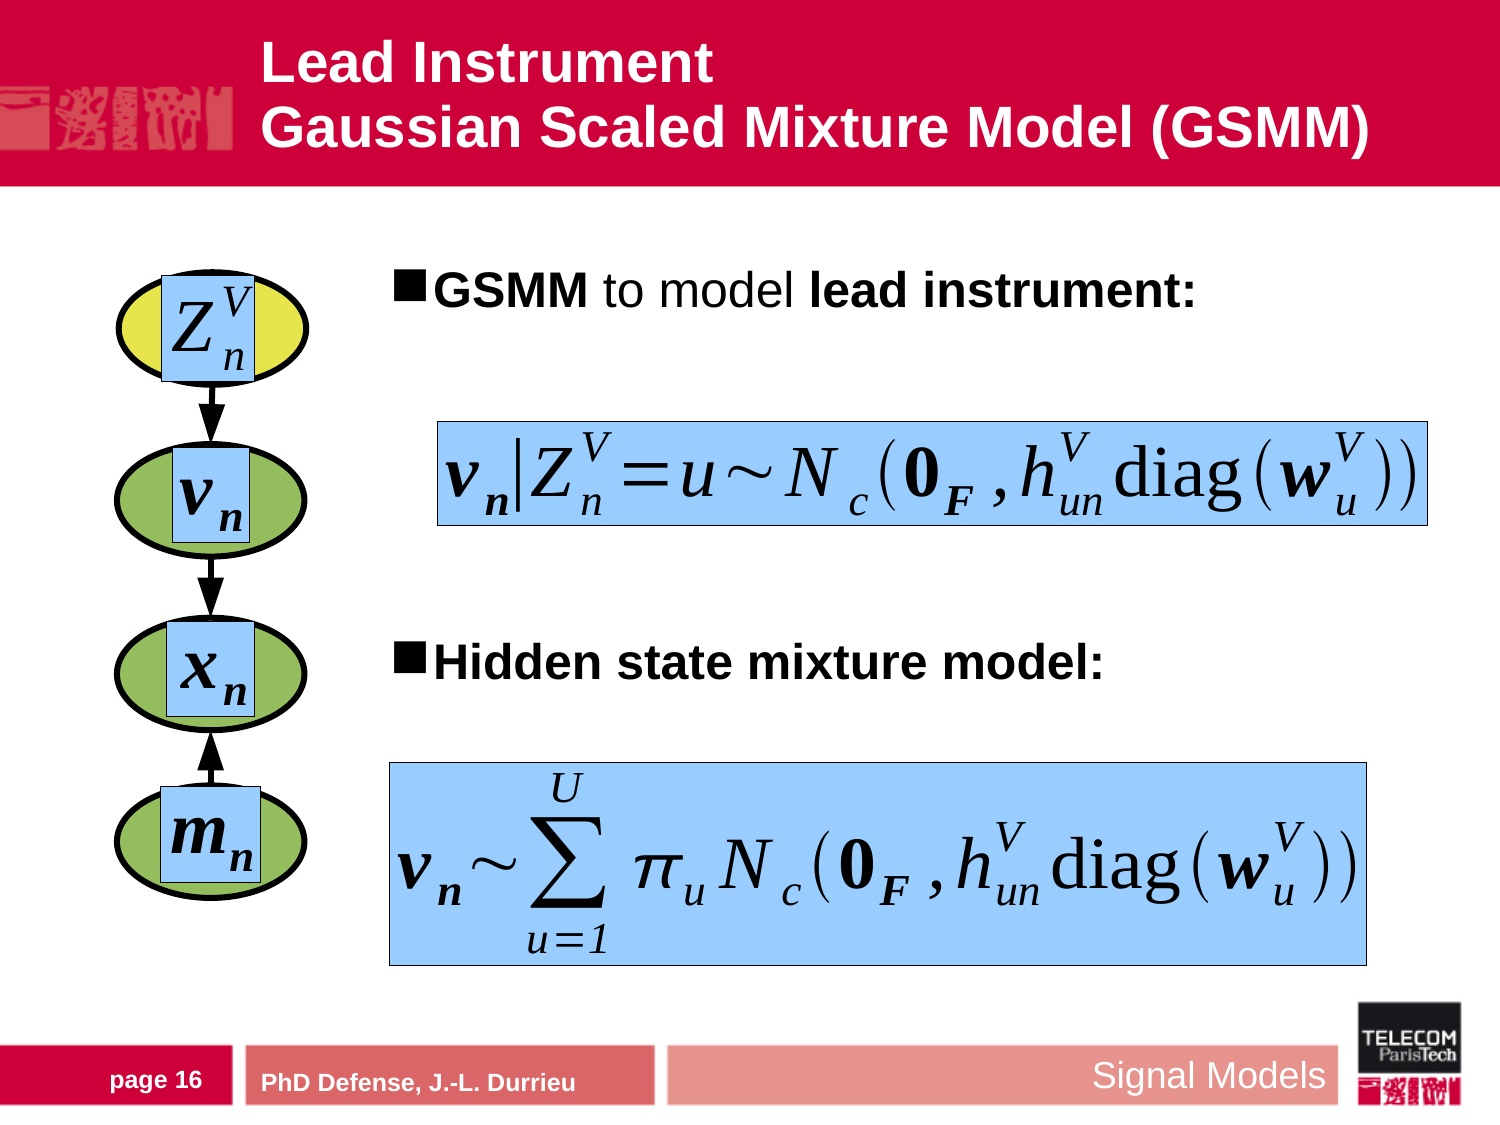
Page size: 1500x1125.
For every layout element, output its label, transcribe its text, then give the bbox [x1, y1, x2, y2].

chart [172, 447, 250, 543]
text_box [116, 624, 305, 731]
text_box [116, 794, 305, 898]
text_box [255, 278, 307, 379]
subtitle GSMM to model lead instrument: Hidden state mixture model: [395, 262, 1463, 986]
chart [437, 421, 1428, 526]
chart [160, 786, 261, 883]
text_box [116, 449, 305, 557]
chart [389, 762, 1367, 966]
chart [161, 275, 255, 382]
text_box Signal Models [1012, 1036, 1342, 1112]
picture [0, 0, 1500, 1125]
title Lead Instrument Gaussian Scaled Mixture Model (GSMM) [245, 19, 1459, 170]
chart [166, 621, 255, 717]
text_box [118, 281, 161, 376]
text_box [179, 617, 243, 621]
